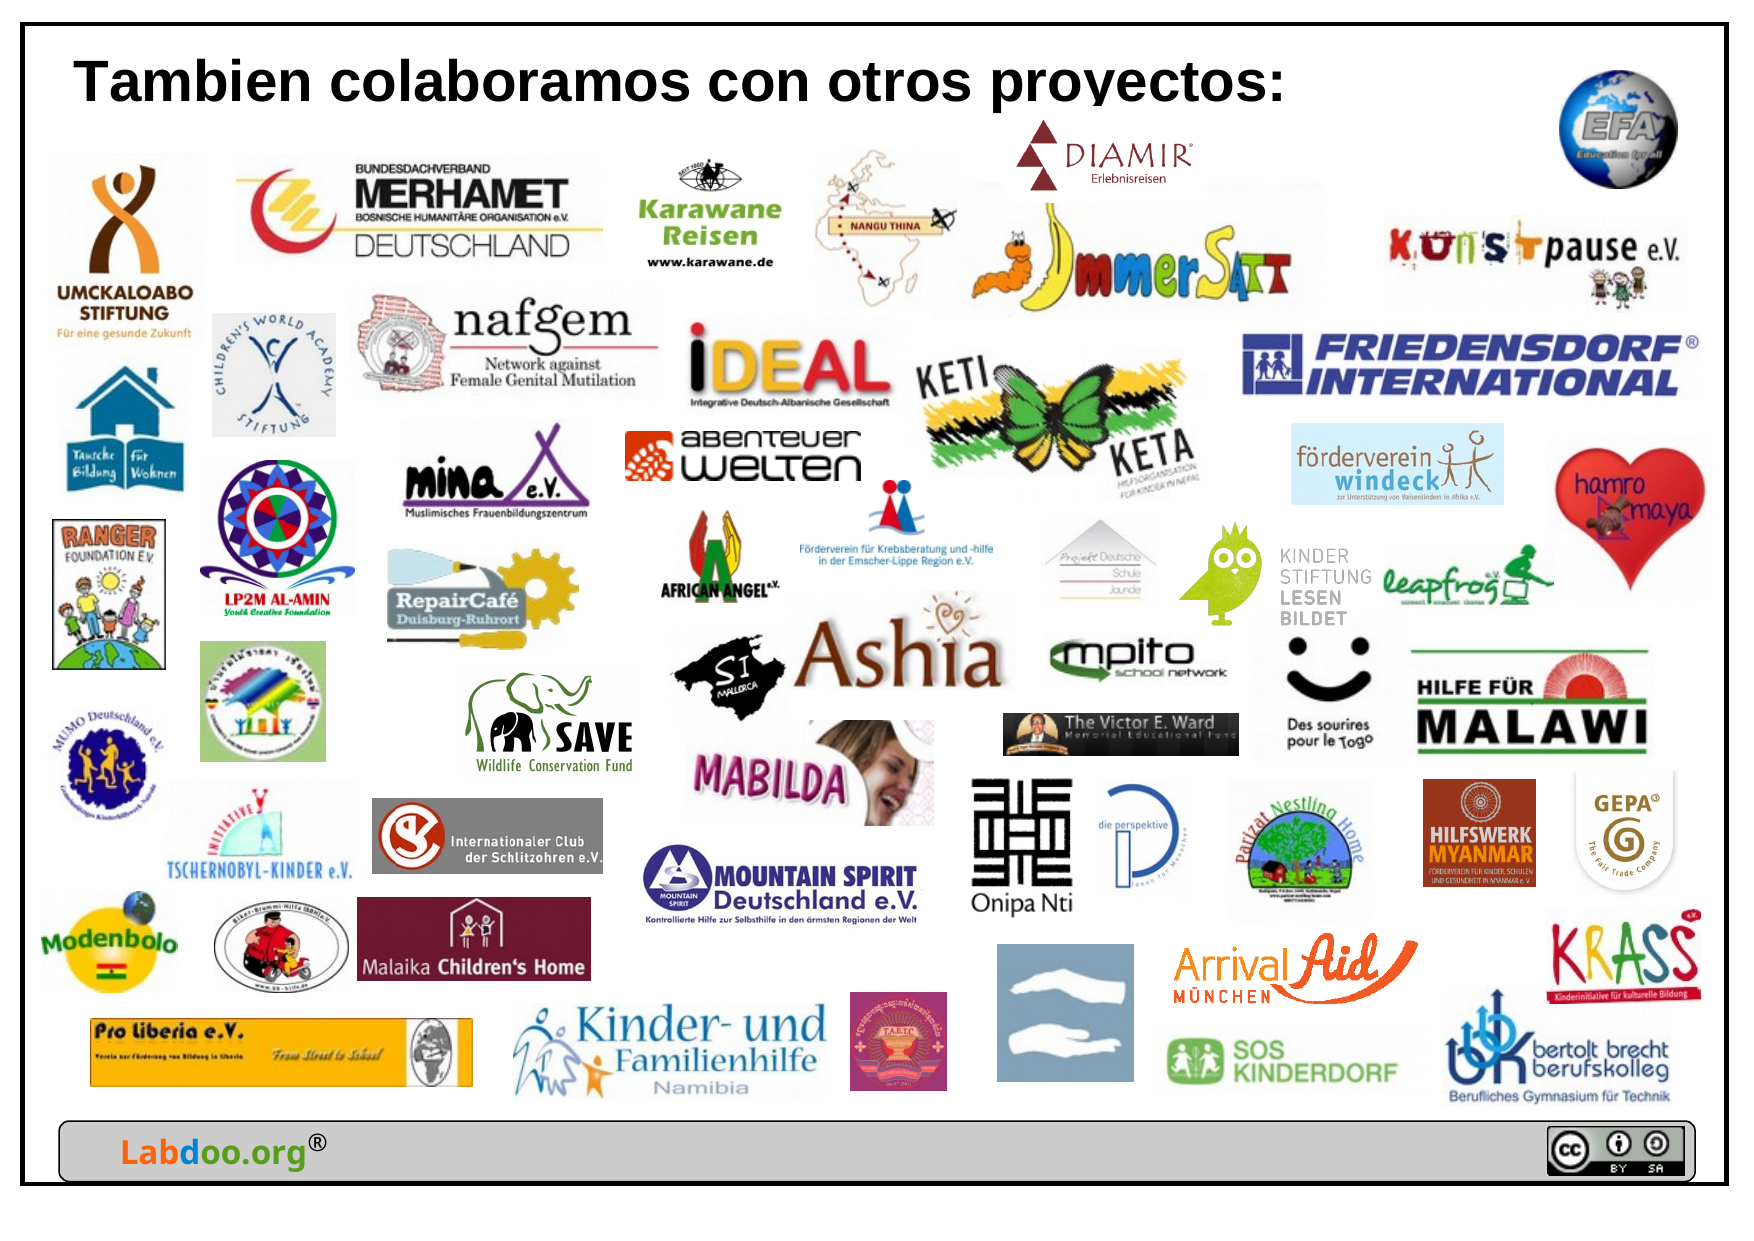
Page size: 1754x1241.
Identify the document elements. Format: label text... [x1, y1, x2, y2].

picture [1228, 779, 1371, 922]
picture [1003, 713, 1239, 756]
picture [52, 519, 166, 670]
picture [625, 318, 1208, 567]
picture [372, 798, 603, 875]
picture [200, 460, 355, 616]
picture [968, 775, 1075, 919]
picture [59, 354, 190, 497]
picture [1291, 423, 1504, 505]
picture [513, 1003, 827, 1100]
picture [47, 153, 203, 349]
picture [387, 543, 579, 650]
picture [1384, 215, 1689, 313]
text_box Tambien colaboramos con otros proyectos: [59, 35, 1430, 191]
picture [1041, 518, 1158, 603]
picture [47, 708, 355, 882]
picture [214, 901, 349, 993]
picture [236, 155, 603, 266]
picture [1442, 909, 1701, 1106]
picture [212, 313, 336, 438]
picture [1098, 779, 1193, 900]
text_box Labdoo.org® [104, 1098, 1182, 1177]
picture [1559, 70, 1678, 189]
picture [661, 510, 780, 603]
picture [670, 590, 1016, 826]
picture [90, 1018, 473, 1087]
picture [41, 891, 178, 993]
picture [1046, 633, 1229, 686]
picture [1423, 779, 1536, 887]
picture [637, 838, 922, 934]
picture [1547, 1126, 1685, 1176]
picture [850, 992, 947, 1091]
picture [200, 641, 326, 762]
picture [814, 106, 1323, 319]
picture [399, 418, 591, 520]
picture [1151, 1024, 1430, 1099]
picture [632, 153, 792, 278]
picture [357, 897, 591, 981]
picture [1240, 330, 1701, 401]
picture [997, 944, 1134, 1082]
picture [1174, 933, 1418, 1004]
picture [1179, 436, 1713, 768]
picture [460, 667, 639, 780]
picture [349, 283, 662, 402]
picture [1570, 767, 1679, 898]
